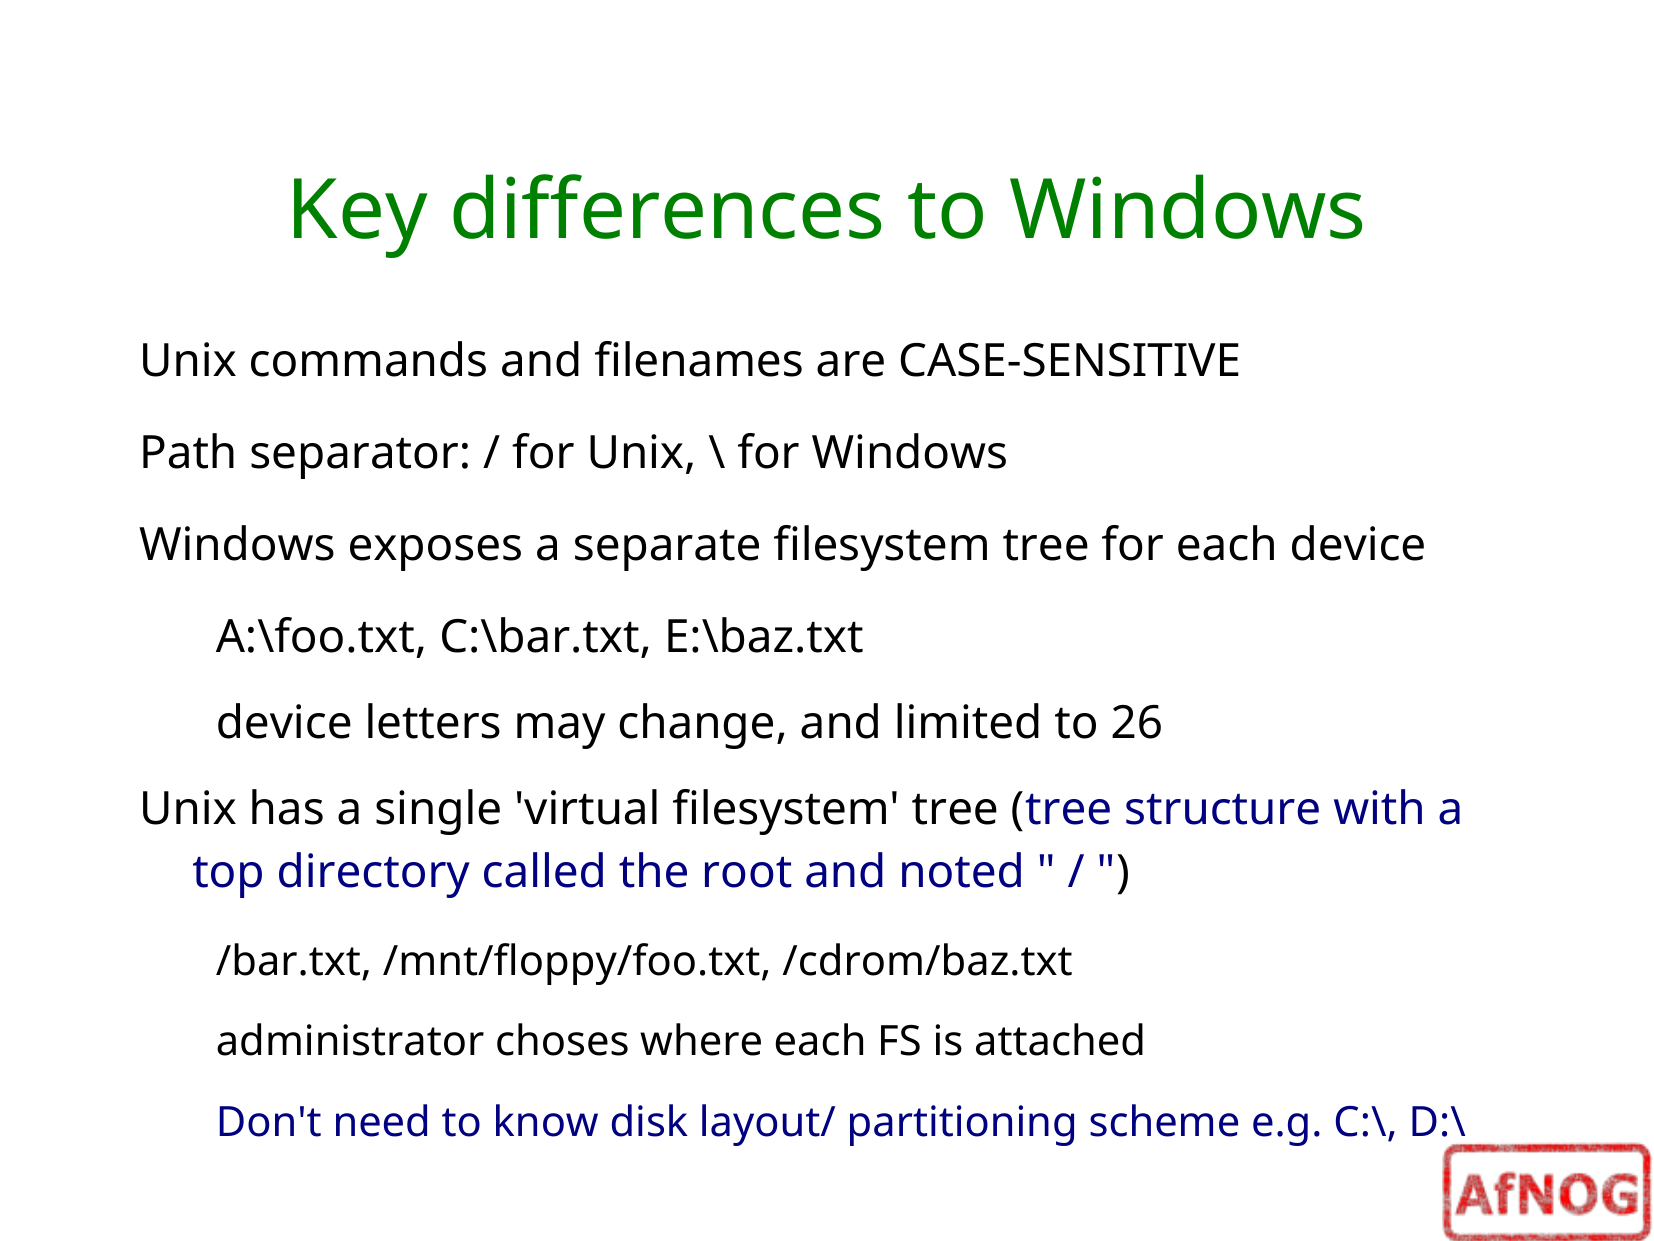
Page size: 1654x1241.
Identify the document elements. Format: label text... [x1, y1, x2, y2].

list Unix commands and filenames are CASE-SENSITIVE Path separator: / for Unix, \ for Windows Windows exposes a separate filesystem tree for each device A:\foo.txt, C:\bar.txt, E:\baz.txt device letters may change, and limited to 26 Unix has a single 'virtual filesystem' tree (tree structure with a top directory called the root and noted " / ") /bar.txt, /mnt/floppy/foo.txt, /cdrom/baz.txt administrator choses where each FS is attached Don't need to know disk layout/ partitioning scheme e.g. C:\, D:\ [121, 327, 1533, 1160]
picture [1441, 1141, 1654, 1241]
title Key differences to Windows [121, 102, 1533, 311]
